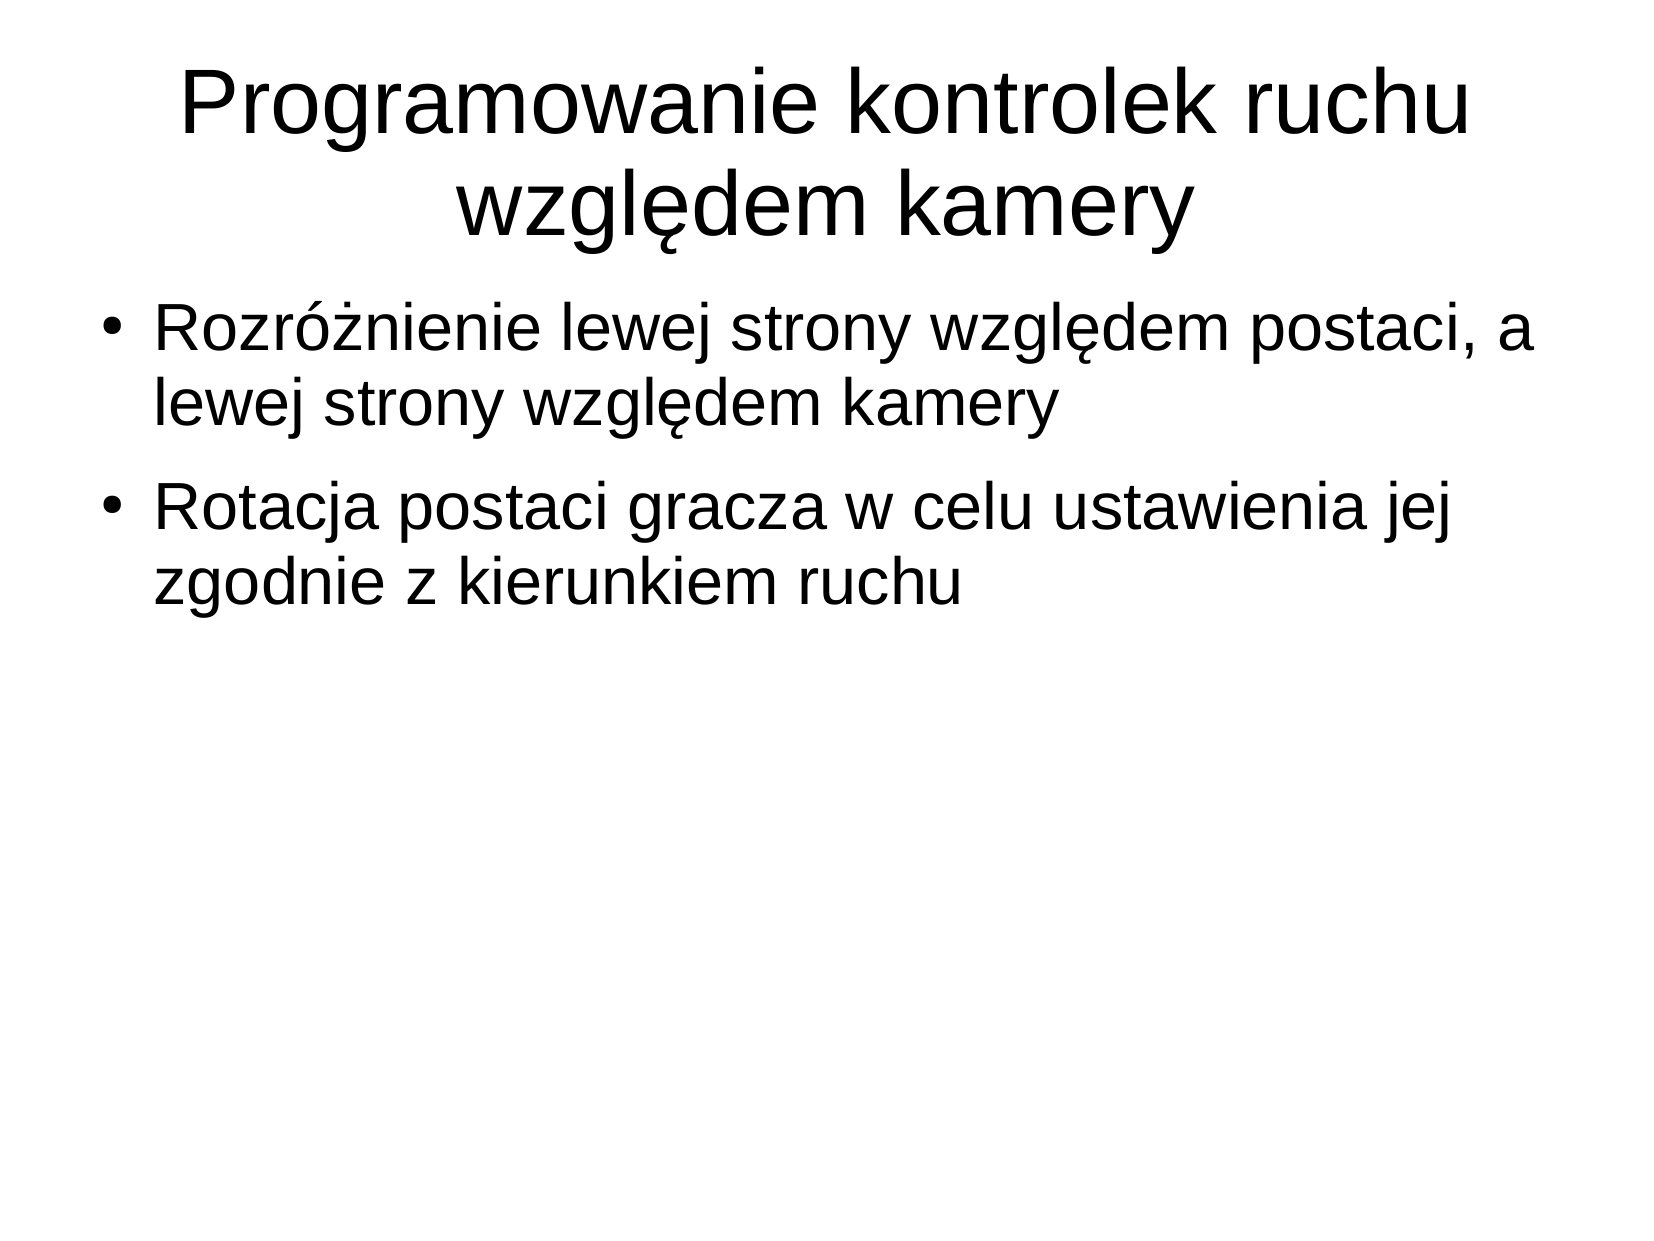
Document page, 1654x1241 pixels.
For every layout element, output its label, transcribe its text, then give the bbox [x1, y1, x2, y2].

title Programowanie kontrolek ruchu względem kamery [82, 49, 1571, 257]
list Rozróżnienie lewej strony względem postaci, a lewej strony względem kamery Rotacja postaci gracza w celu ustawienia jej zgodnie z kierunkiem ruchu [82, 290, 1571, 1010]
